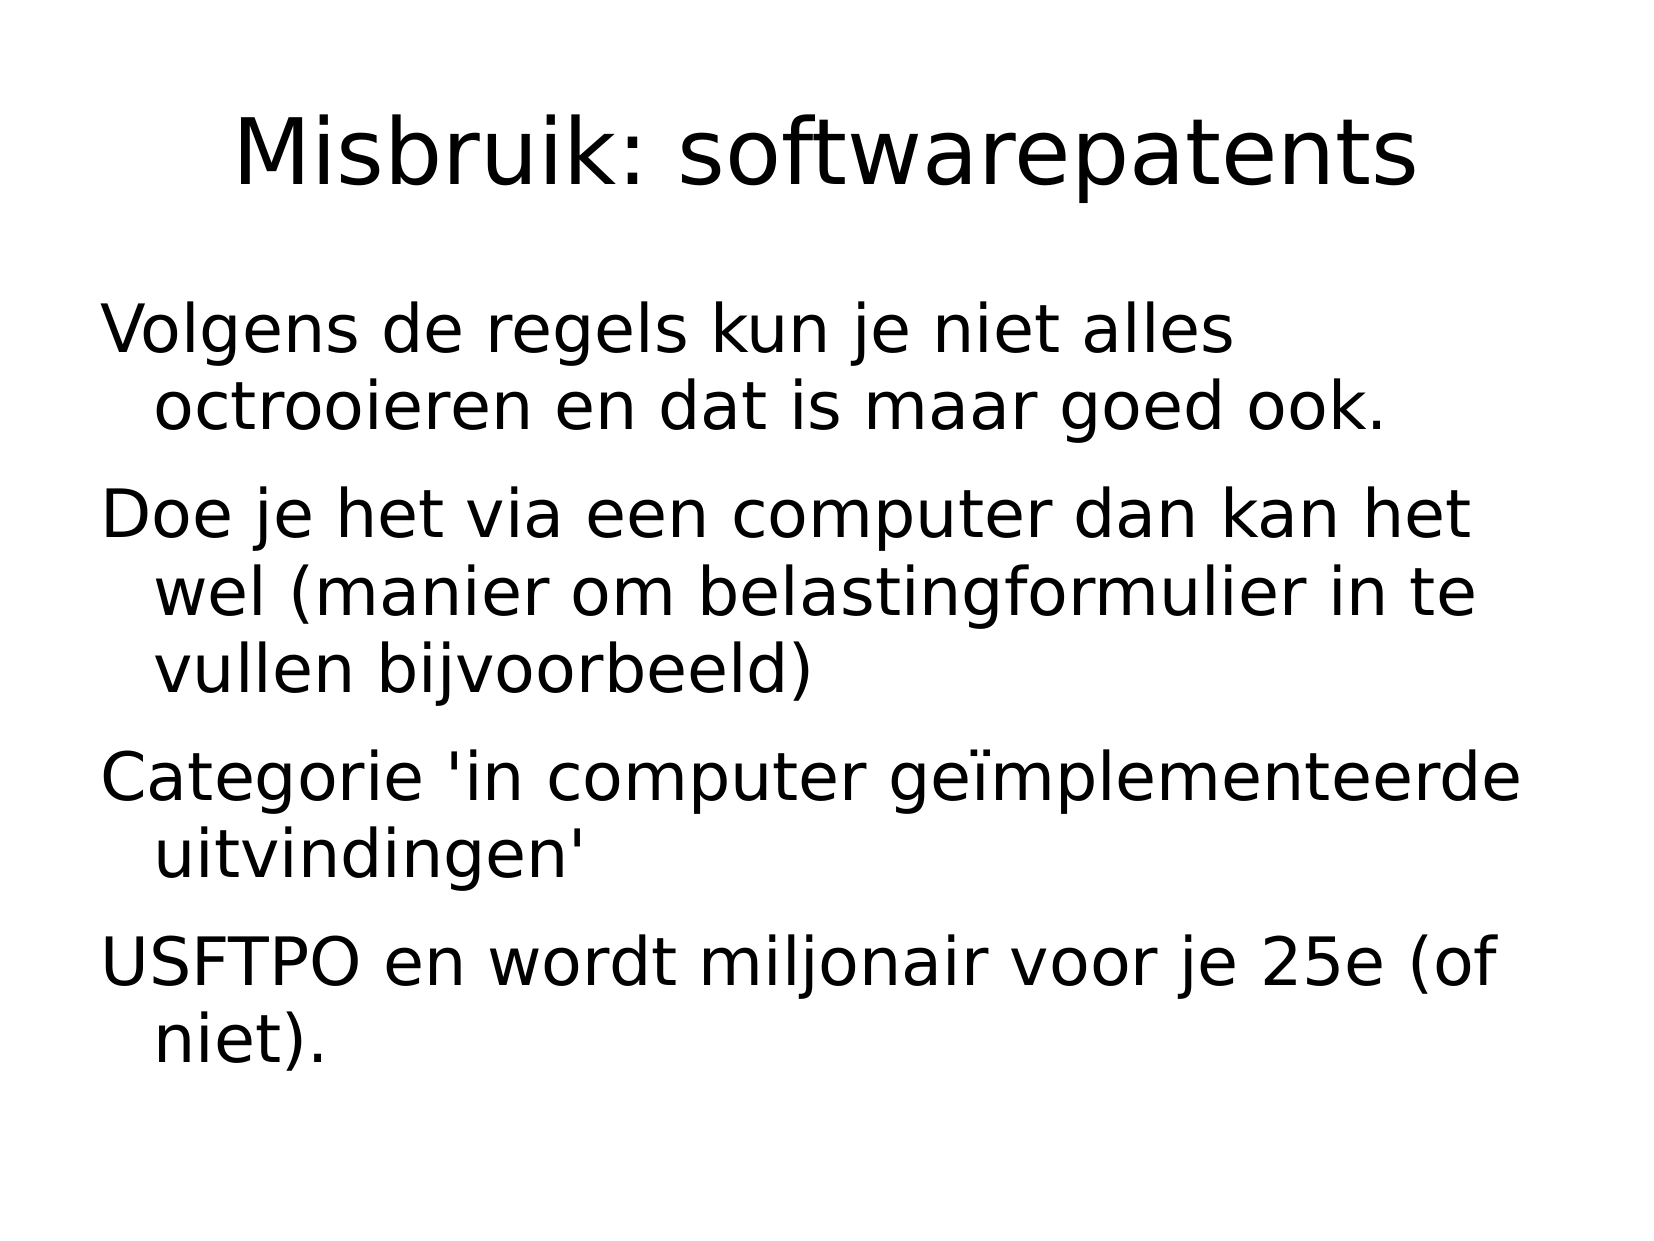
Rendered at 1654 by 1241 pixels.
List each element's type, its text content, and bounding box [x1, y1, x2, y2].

list Volgens de regels kun je niet alles octrooieren en dat is maar goed ook. Doe je het via een computer dan kan het wel (manier om belastingformulier in te vullen bijvoorbeeld) Categorie 'in computer geïmplementeerde uitvindingen' USFTPO en wordt miljonair voor je 25e (of niet). [82, 290, 1571, 1094]
title Misbruik: softwarepatents [82, 56, 1571, 250]
